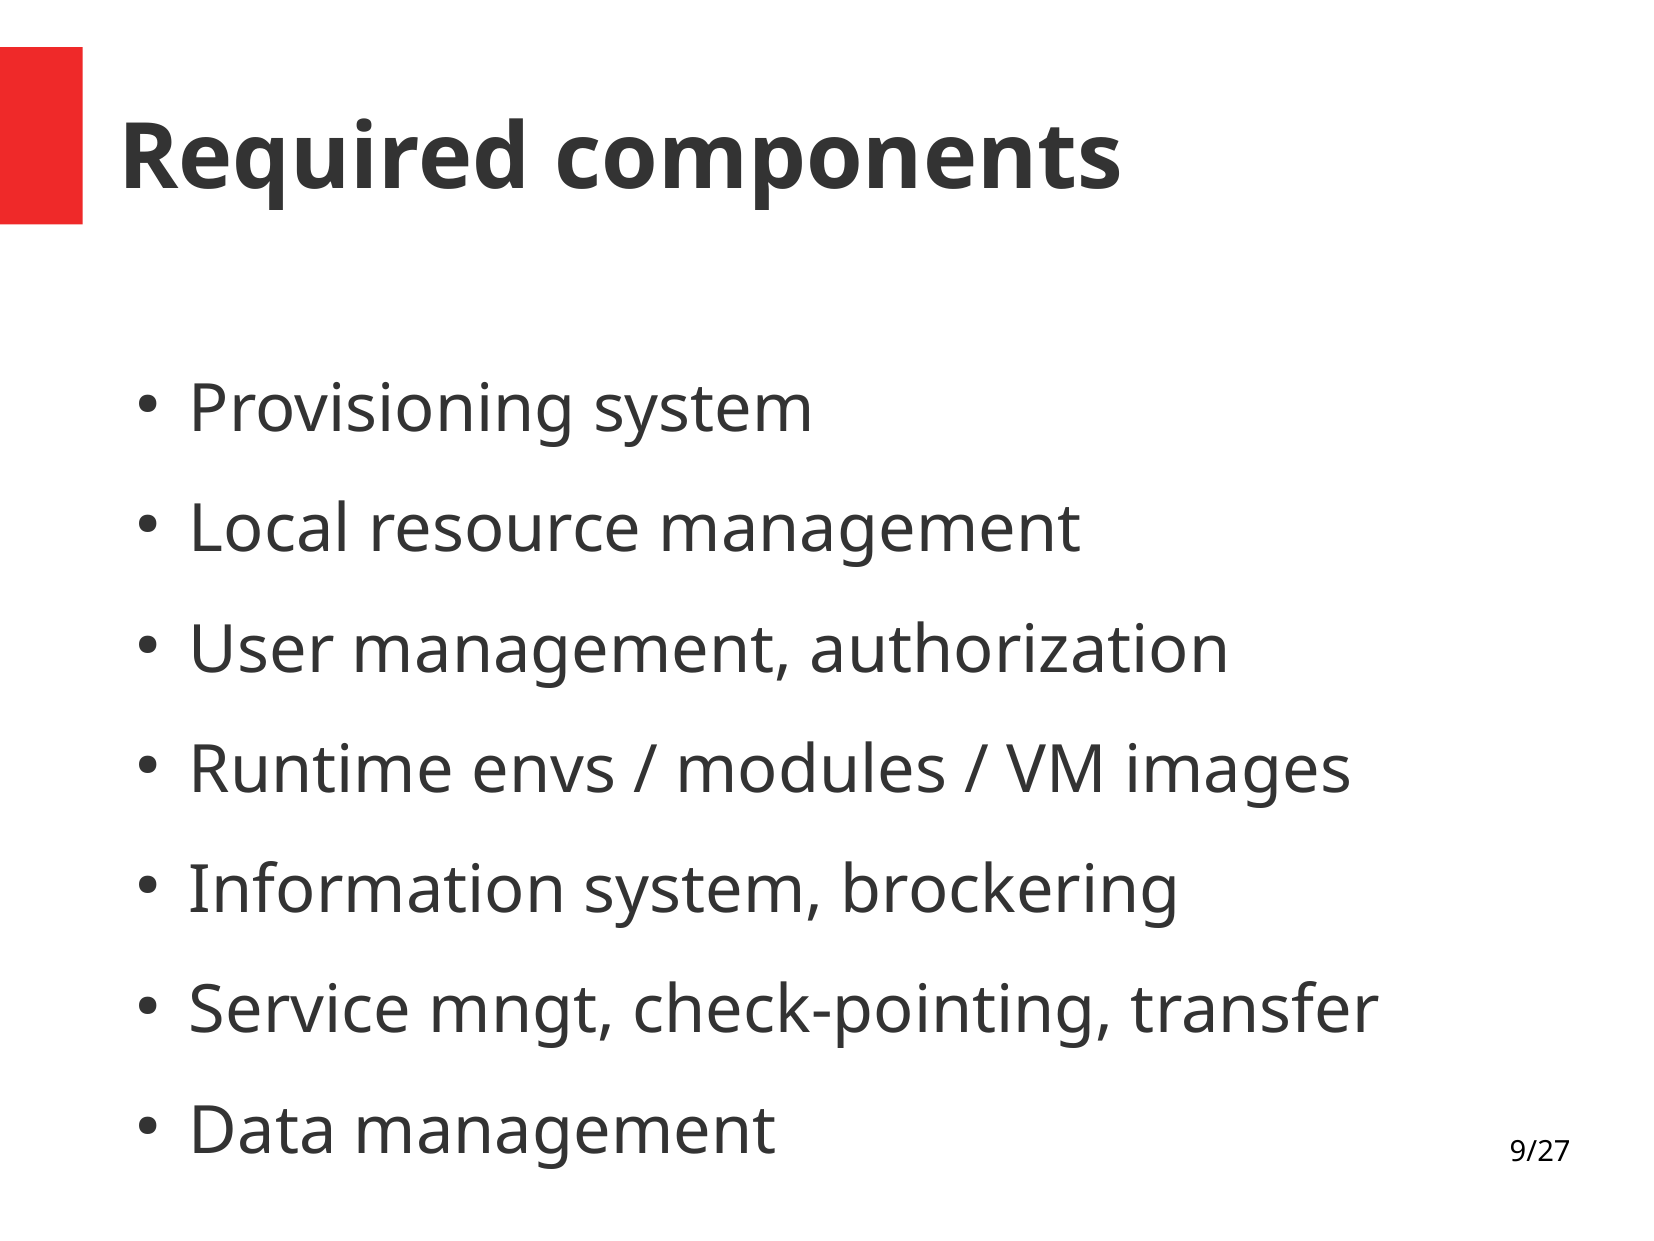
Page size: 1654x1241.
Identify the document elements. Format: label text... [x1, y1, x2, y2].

title Required components [118, 49, 1571, 257]
list Provisioning system Local resource management User management, authorization Runtime envs / modules / VM images Information system, brockering Service mngt, check-pointing, transfer Data management [118, 360, 1536, 1080]
